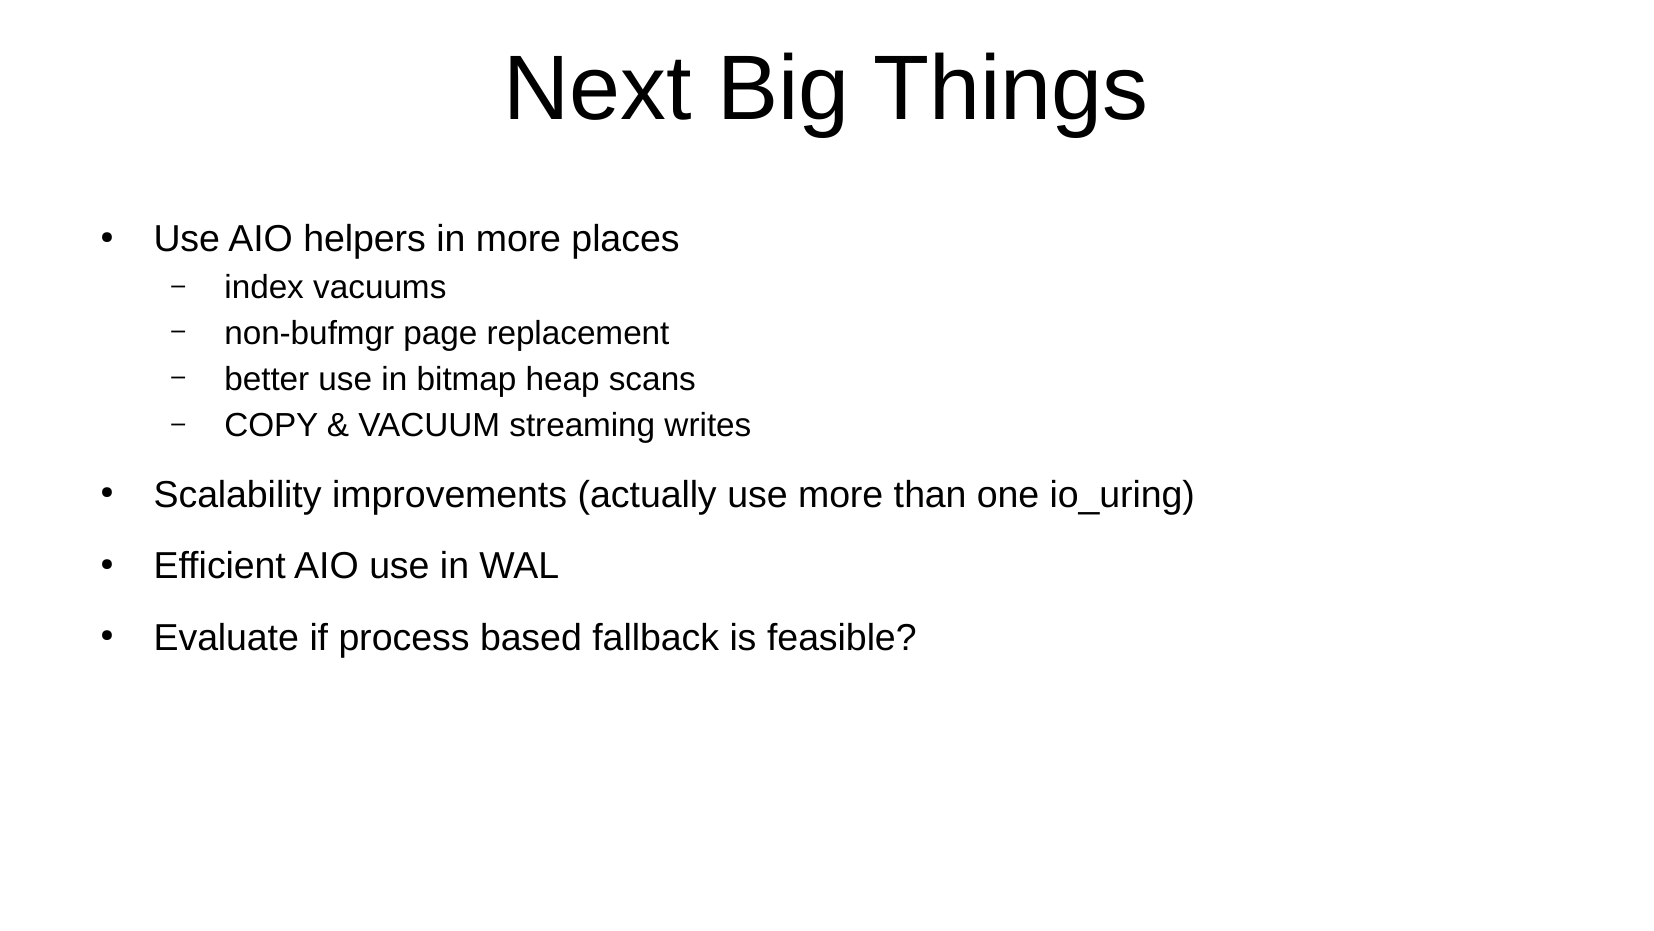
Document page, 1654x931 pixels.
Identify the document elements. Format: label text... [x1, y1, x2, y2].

list Use AIO helpers in more places index vacuums non-bufmgr page replacement better use in bitmap heap scans COPY & VACUUM streaming writes Scalability improvements (actually use more than one io_uring) Efficient AIO use in WAL Evaluate if process based fallback is feasible? [82, 217, 1571, 811]
title Next Big Things [82, 9, 1571, 166]
